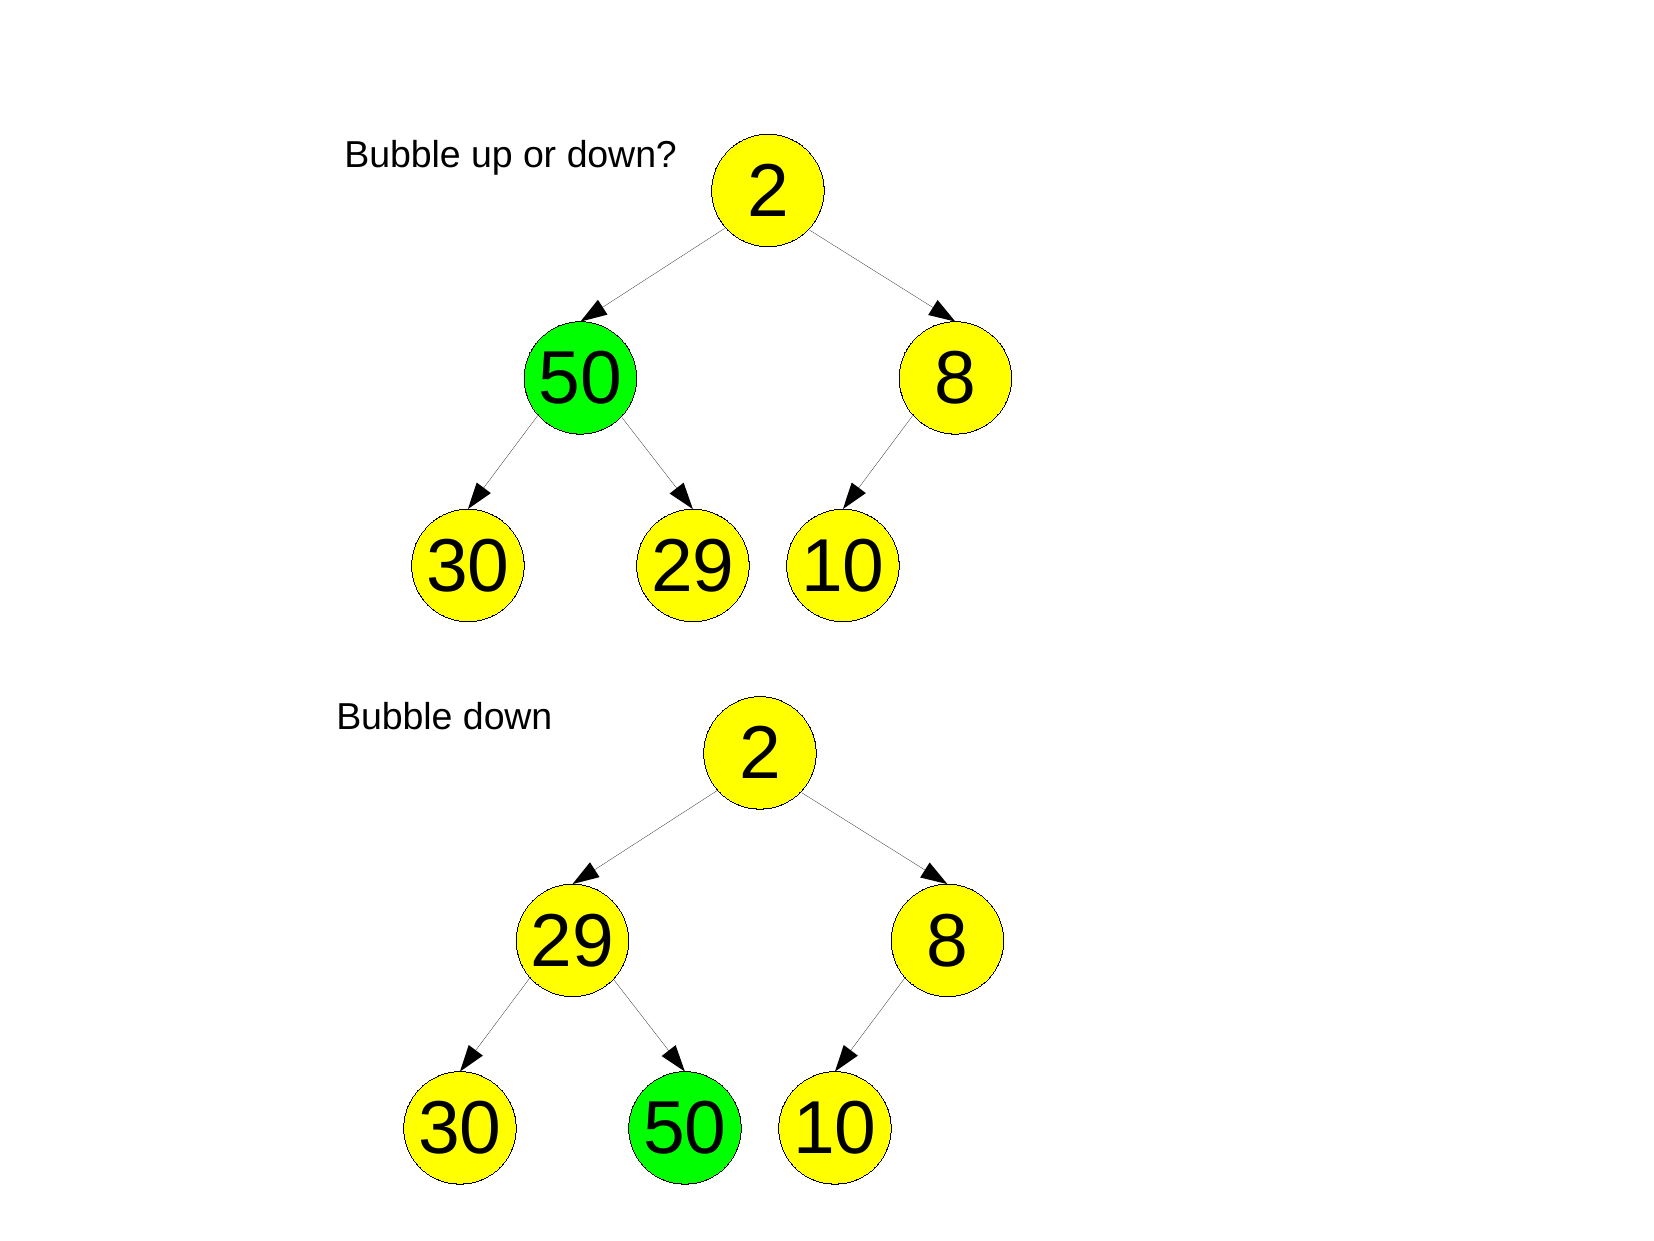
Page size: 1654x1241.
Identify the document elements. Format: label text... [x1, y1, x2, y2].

text_box Bubble down [321, 688, 1139, 754]
text_box 10 [786, 509, 900, 622]
text_box 8 [899, 321, 1012, 435]
text_box 50 [628, 1071, 742, 1185]
text_box 50 [524, 321, 637, 435]
text_box 30 [403, 1071, 517, 1185]
text_box 8 [891, 884, 1004, 997]
text_box Bubble up or down? [329, 126, 1147, 192]
text_box 2 [703, 696, 817, 810]
text_box 29 [516, 884, 629, 997]
text_box 29 [636, 509, 750, 622]
text_box 10 [778, 1071, 892, 1185]
text_box 30 [411, 509, 525, 622]
text_box 2 [711, 134, 825, 247]
